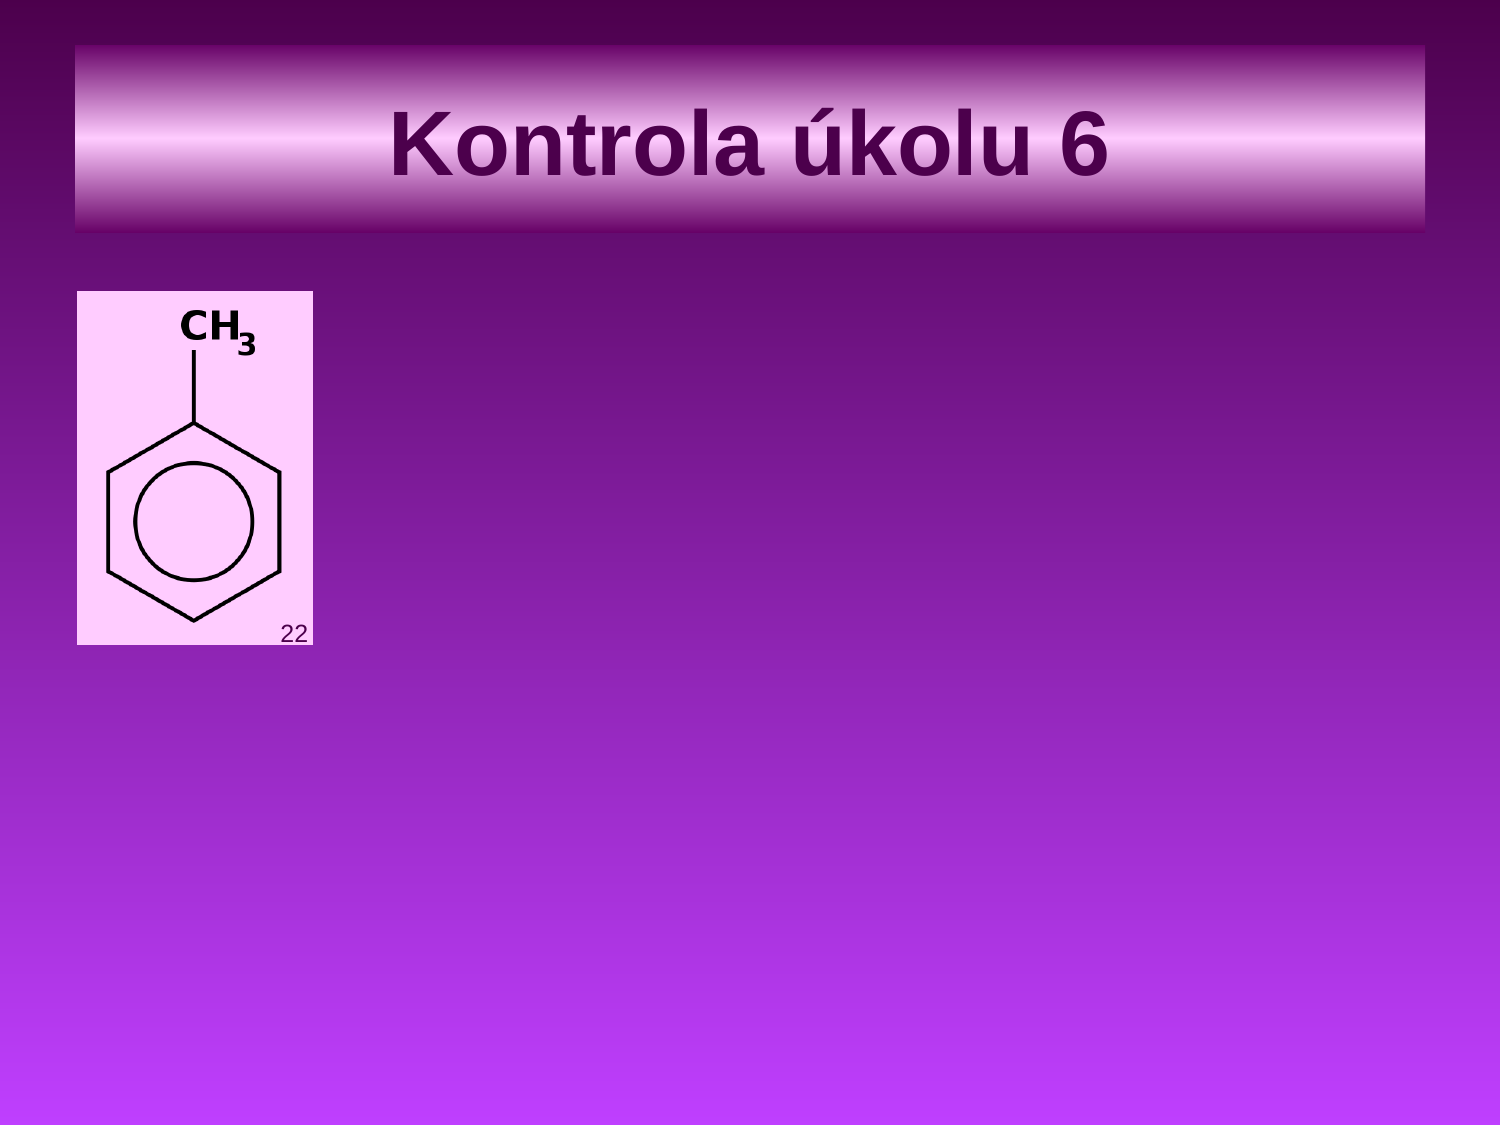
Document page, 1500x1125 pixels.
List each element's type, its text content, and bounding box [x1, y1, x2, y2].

picture [76, 290, 313, 646]
title Kontrola úkolu 6 [75, 45, 1426, 233]
text_box 22 [265, 609, 324, 656]
